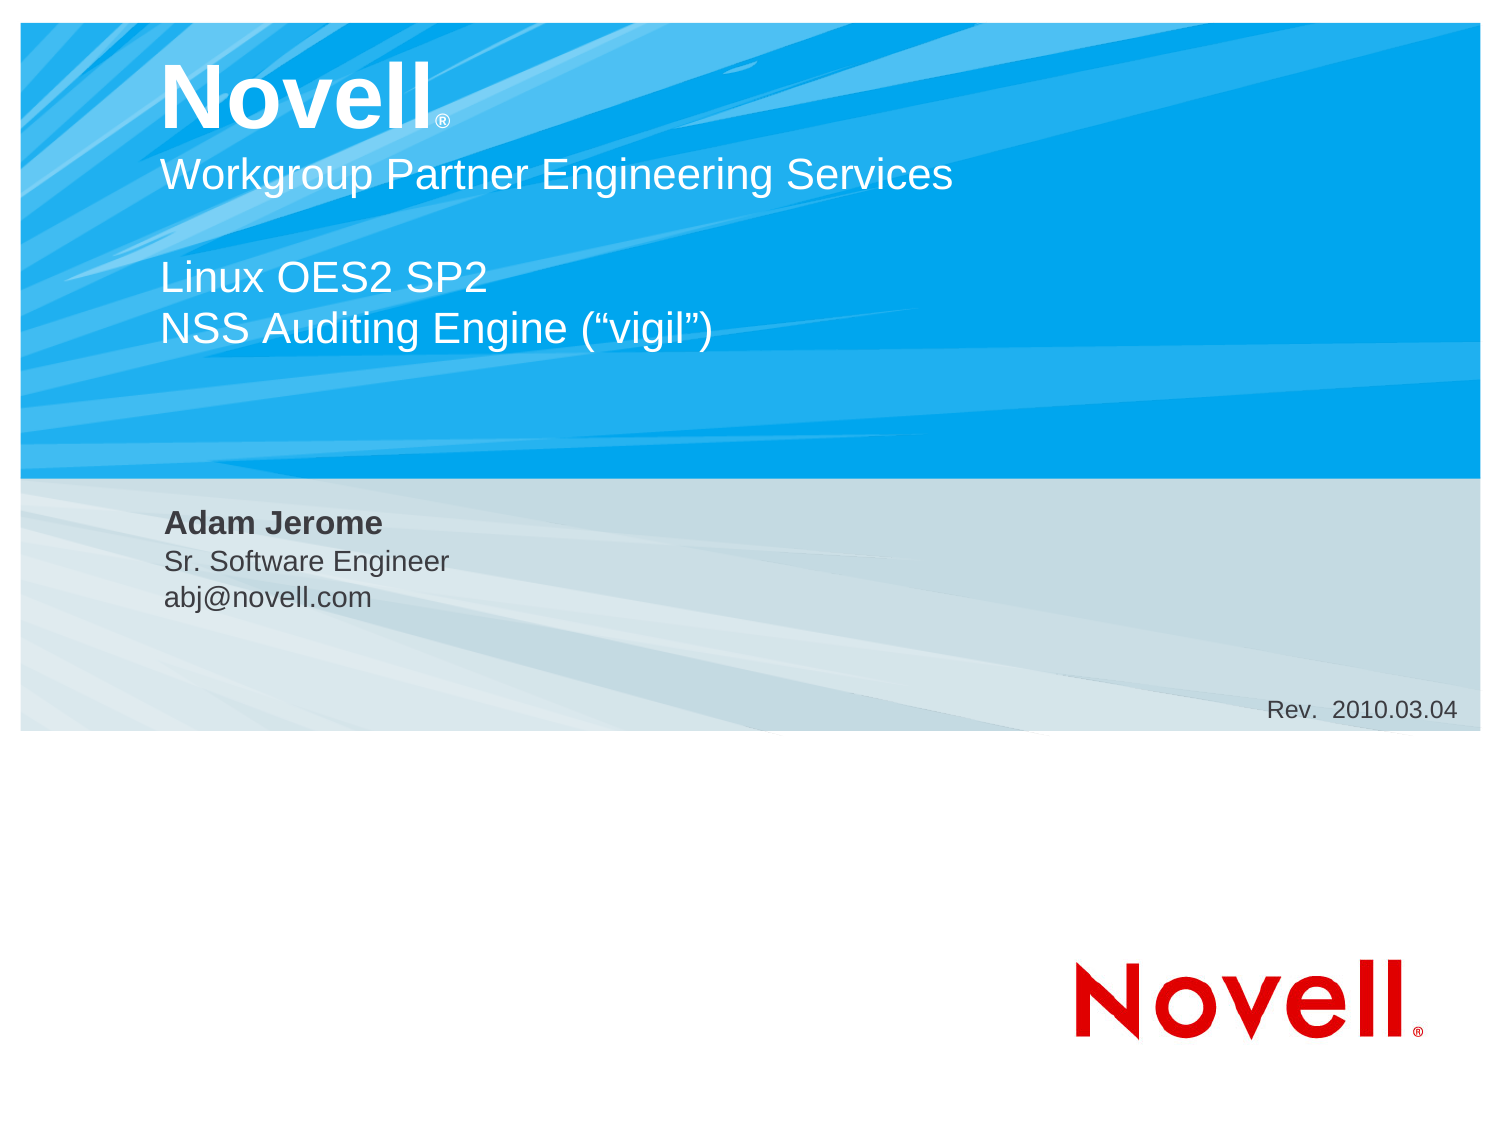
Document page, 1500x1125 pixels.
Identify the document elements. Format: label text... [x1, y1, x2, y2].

picture [17, 20, 1483, 737]
subtitle Adam Jerome Sr. Software Engineer abj@novell.com [163, 501, 788, 729]
title Novell® Workgroup Partner Engineering Services Linux OES2 SP2 NSS Auditing Engine (“vigil”) [160, 45, 1473, 404]
text_box Rev. 2010.03.04 [1266, 695, 1474, 724]
picture [1066, 951, 1430, 1047]
